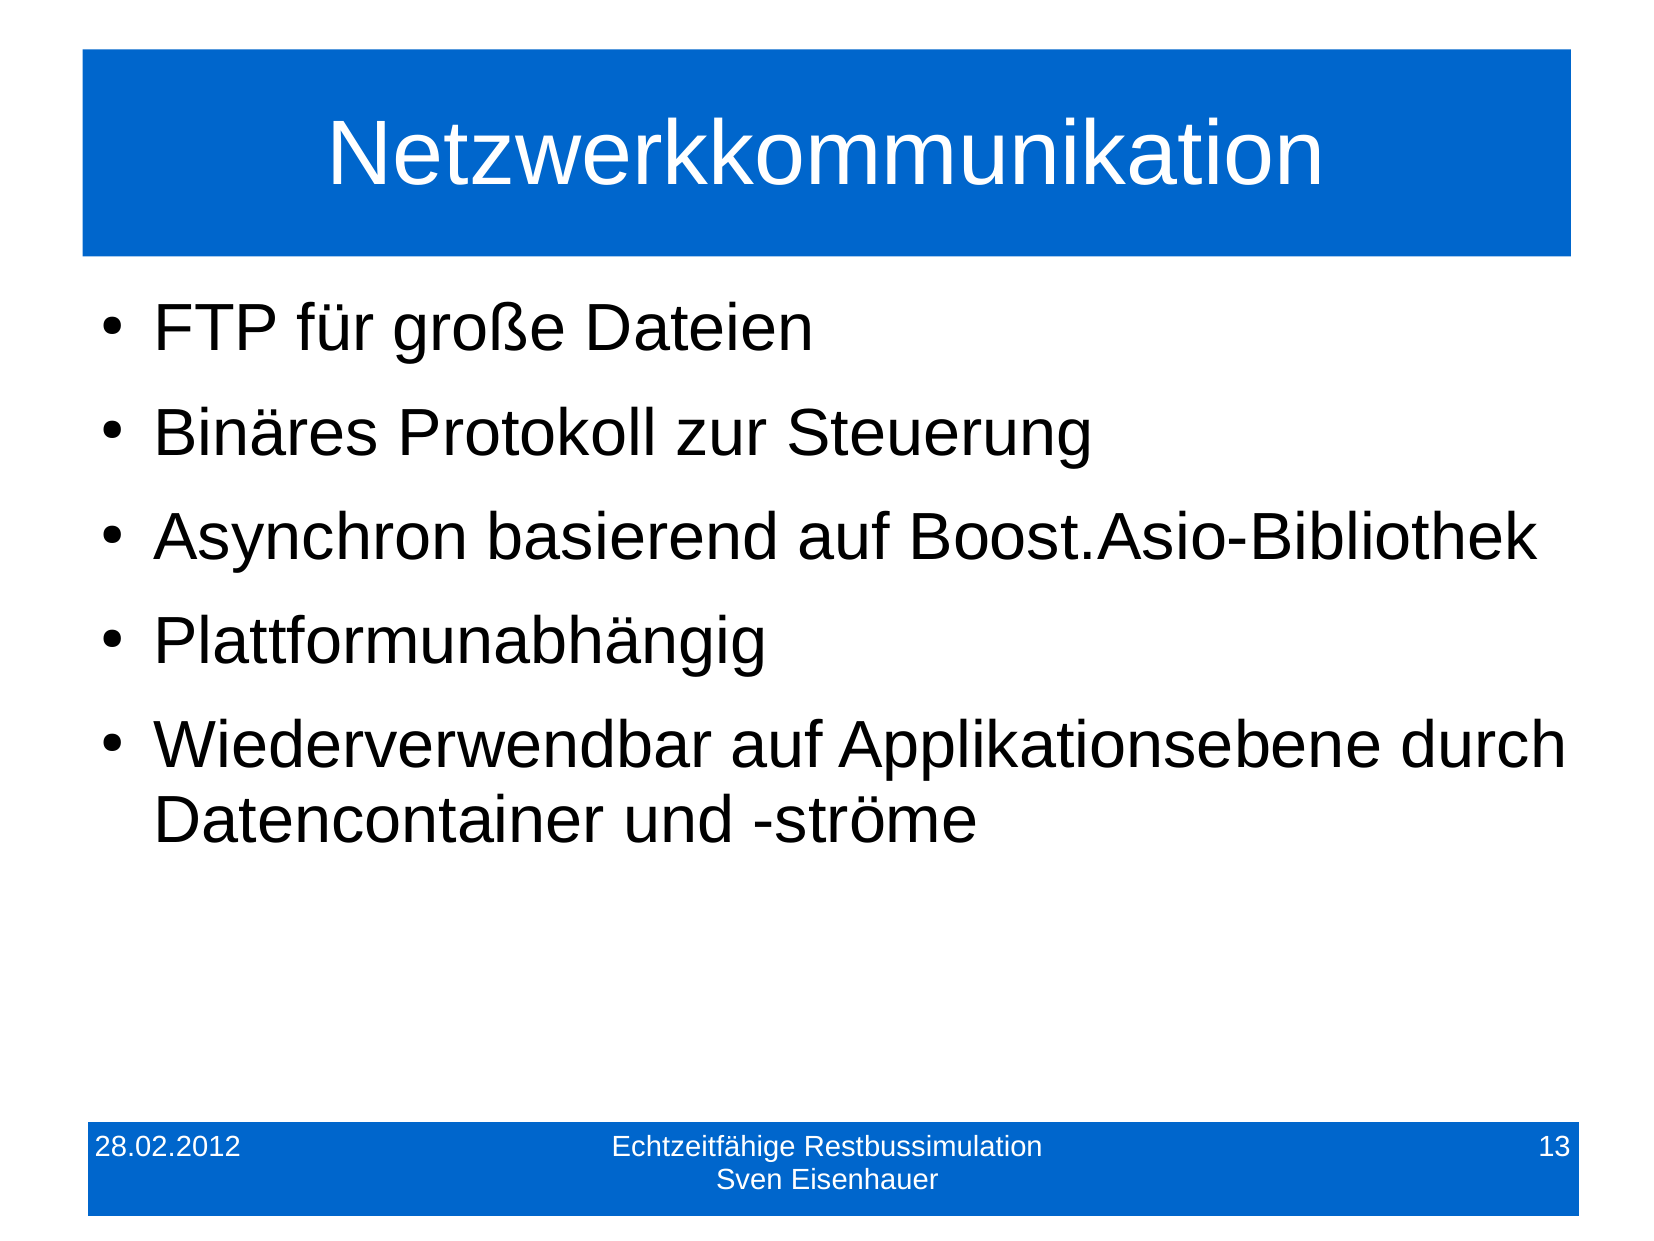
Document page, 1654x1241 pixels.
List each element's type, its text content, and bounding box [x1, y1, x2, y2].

title Netzwerkkommunikation [82, 49, 1571, 257]
list FTP für große Dateien Binäres Protokoll zur Steuerung Asynchron basierend auf Boost.Asio-Bibliothek Plattformunabhängig Wiederverwendbar auf Applikationsebene durch Datencontainer und -ströme [82, 290, 1571, 1109]
